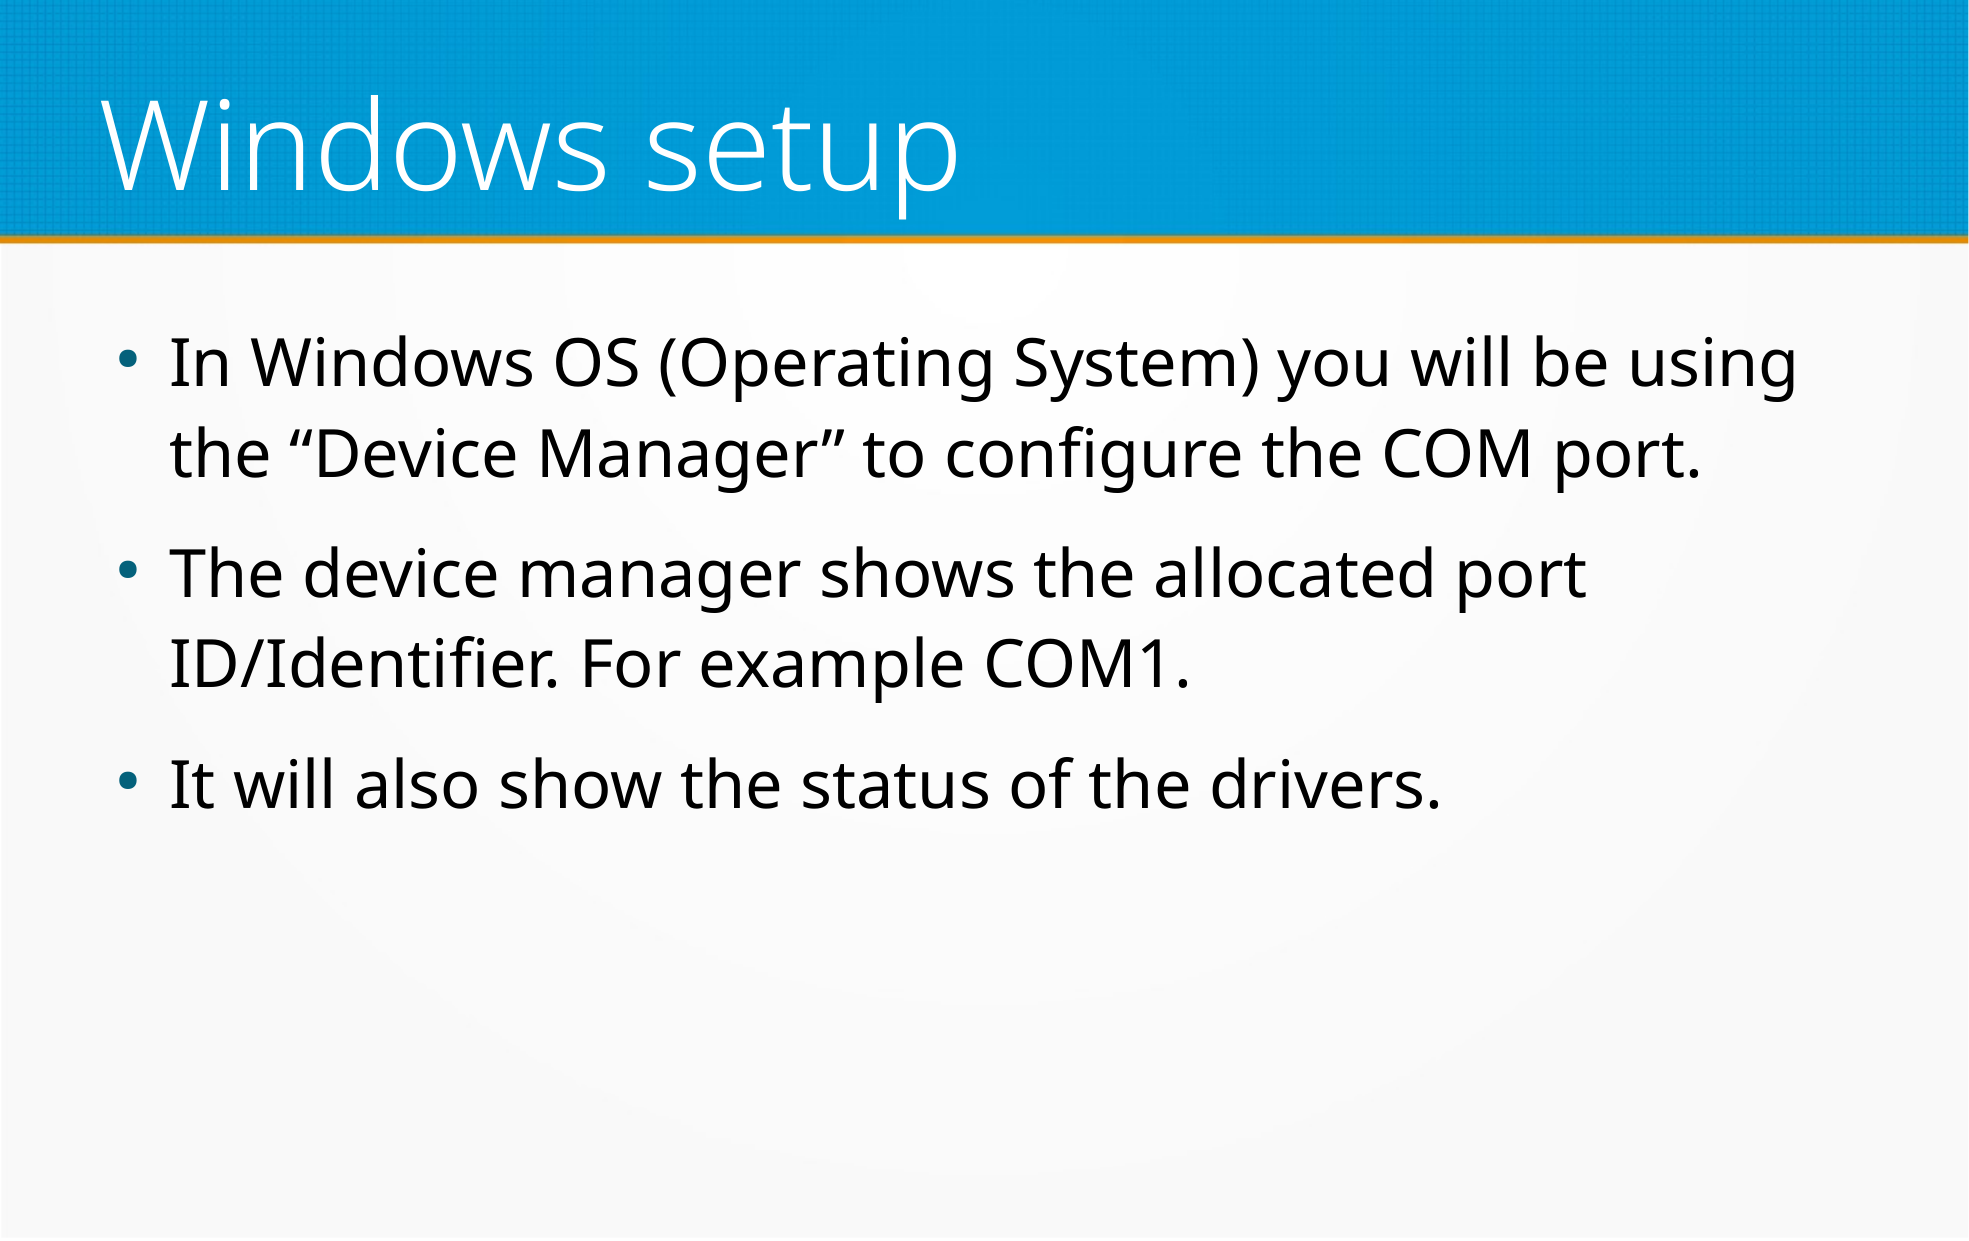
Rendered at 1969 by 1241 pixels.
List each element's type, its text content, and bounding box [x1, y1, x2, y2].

picture [0, 233, 1969, 1241]
title Windows setup [98, 19, 1870, 227]
list In Windows OS (Operating System) you will be using the “Device Manager” to configure the COM port. The device manager shows the allocated port ID/Identifier. For example COM1. It will also show the status of the drivers. [98, 315, 1861, 1081]
